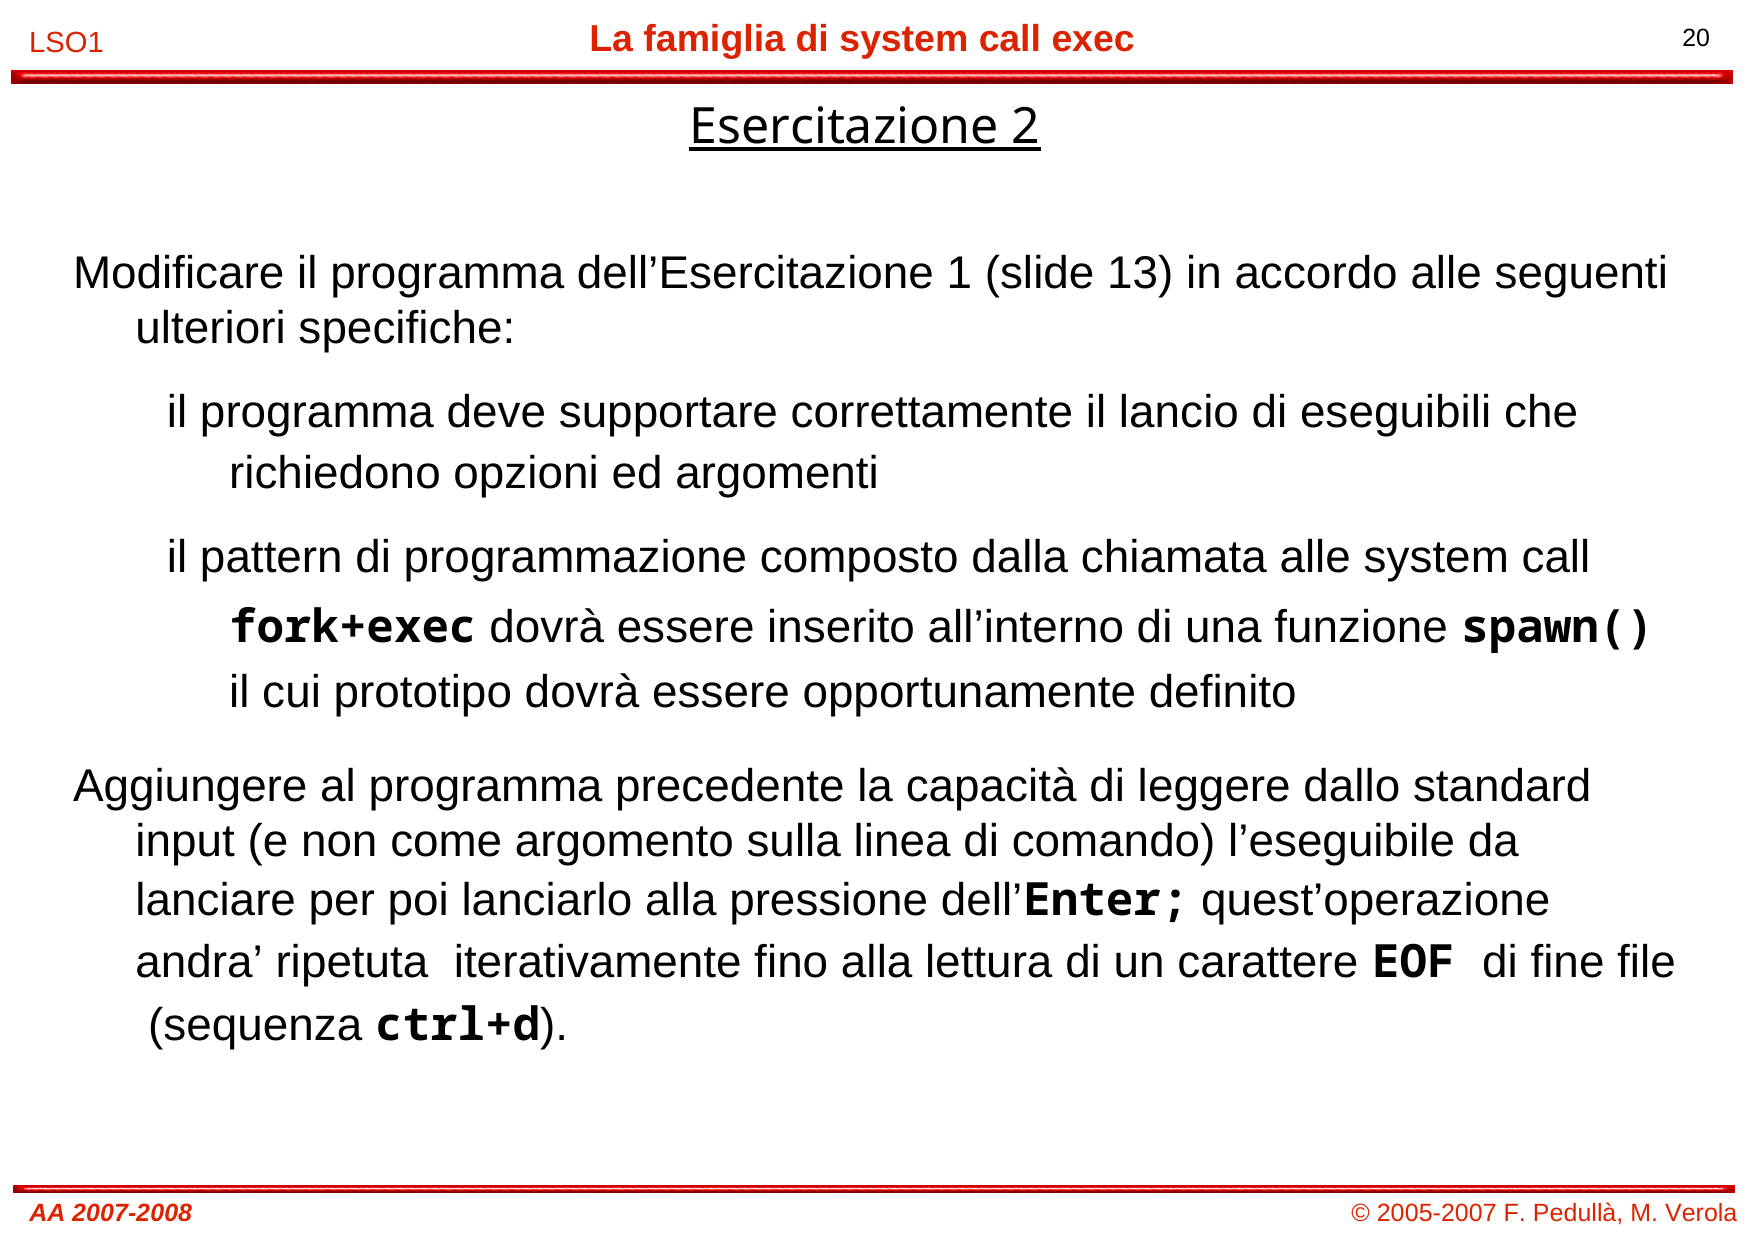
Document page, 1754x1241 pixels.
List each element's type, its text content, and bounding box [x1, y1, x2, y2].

list Modificare il programma dell’Esercitazione 1 (slide 13) in accordo alle seguenti ulteriori specifiche: il programma deve supportare correttamente il lancio di eseguibili che richiedono opzioni ed argomenti il pattern di programmazione composto dalla chiamata alle system call fork+exec dovrà essere inserito all’interno di una funzione spawn() il cui prototipo dovrà essere opportunamente definito Aggiungere al programma precedente la capacità di leggere dallo standard input (e non come argomento sulla linea di comando) l’eseguibile da lanciare per poi lanciarlo alla pressione dell’Enter; quest’operazione andra’ ripetuta iterativamente fino alla lettura di un carattere EOF di fine file (sequenza ctrl+d). [58, 236, 1696, 1125]
picture [11, 70, 1733, 84]
picture [13, 1185, 1735, 1193]
title Esercitazione 2 [514, 78, 1217, 174]
